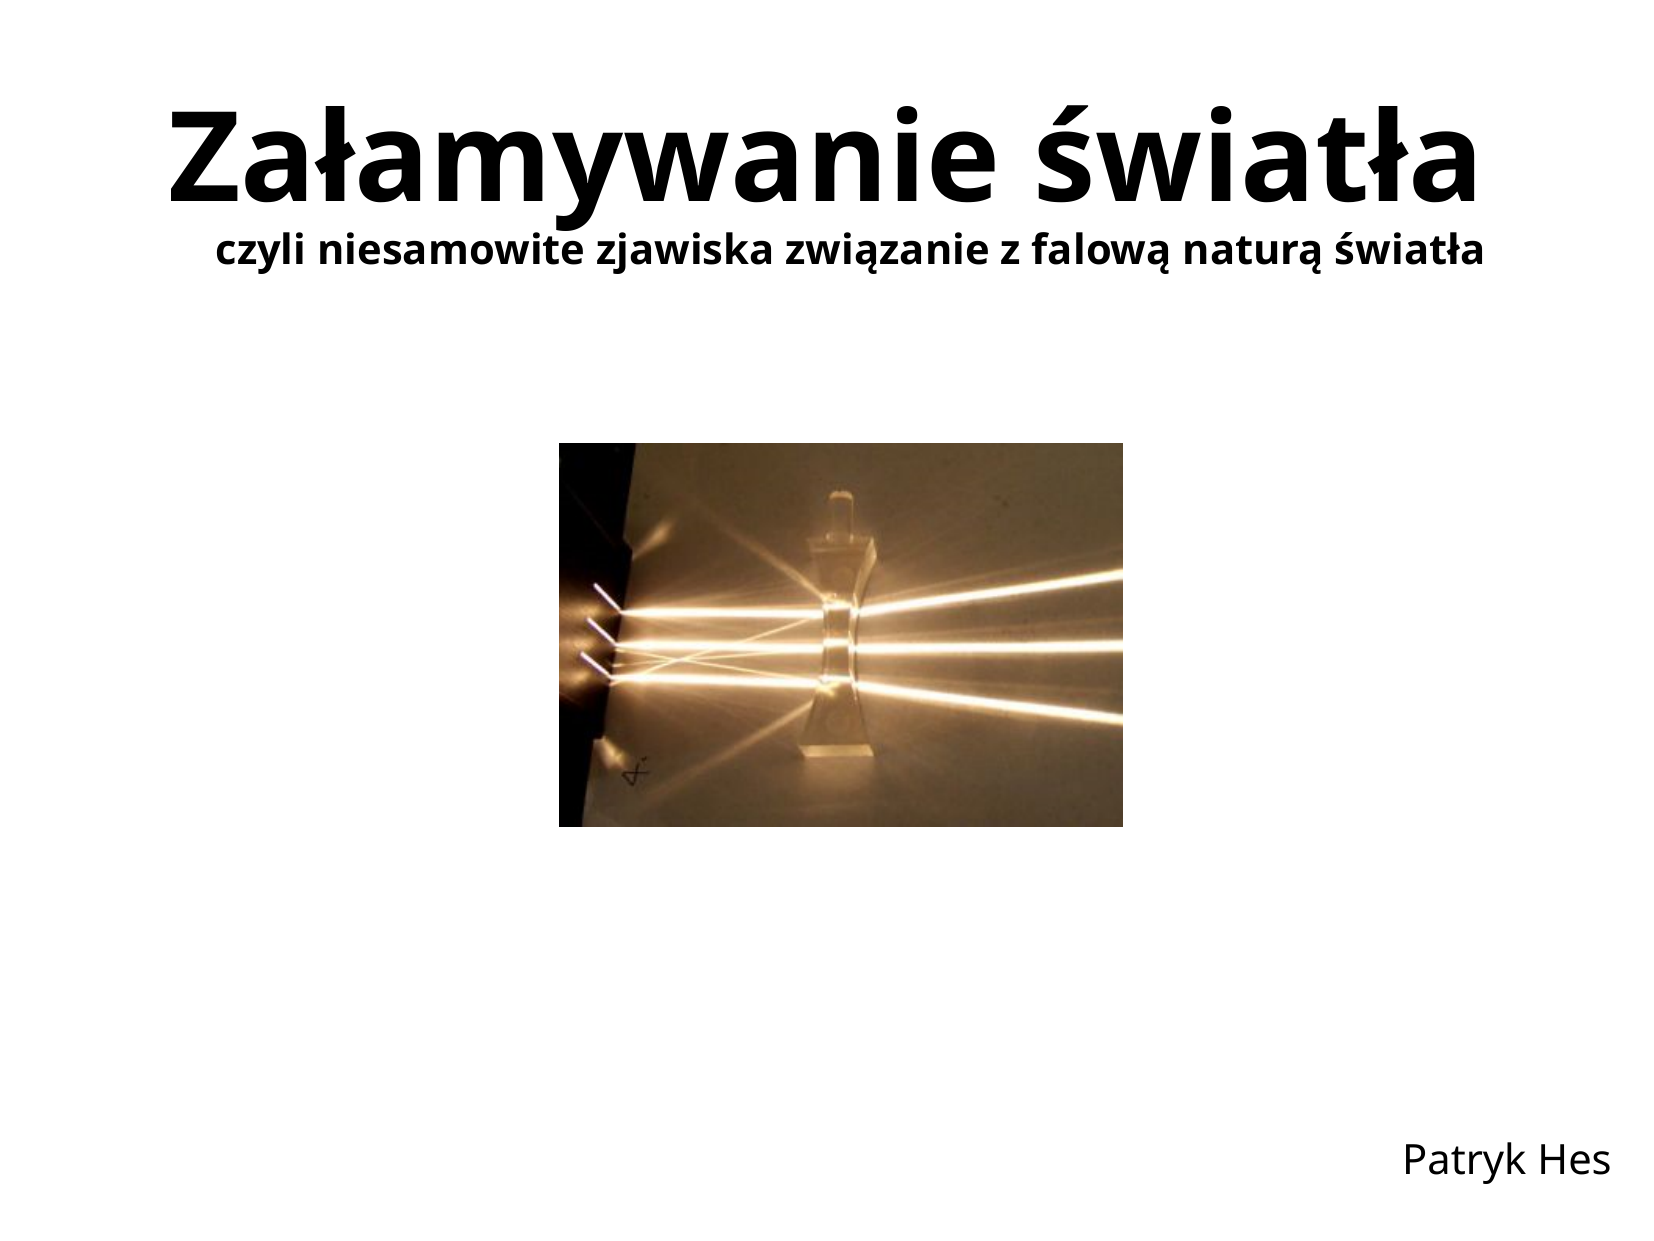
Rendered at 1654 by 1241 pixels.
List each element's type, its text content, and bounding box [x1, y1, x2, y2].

picture [559, 443, 1123, 827]
text_box czyli niesamowite zjawiska związanie z falową naturą światła [200, 212, 1459, 279]
text_box Patryk Hes [1387, 1122, 1625, 1188]
title Załamywanie światła [82, 56, 1571, 250]
